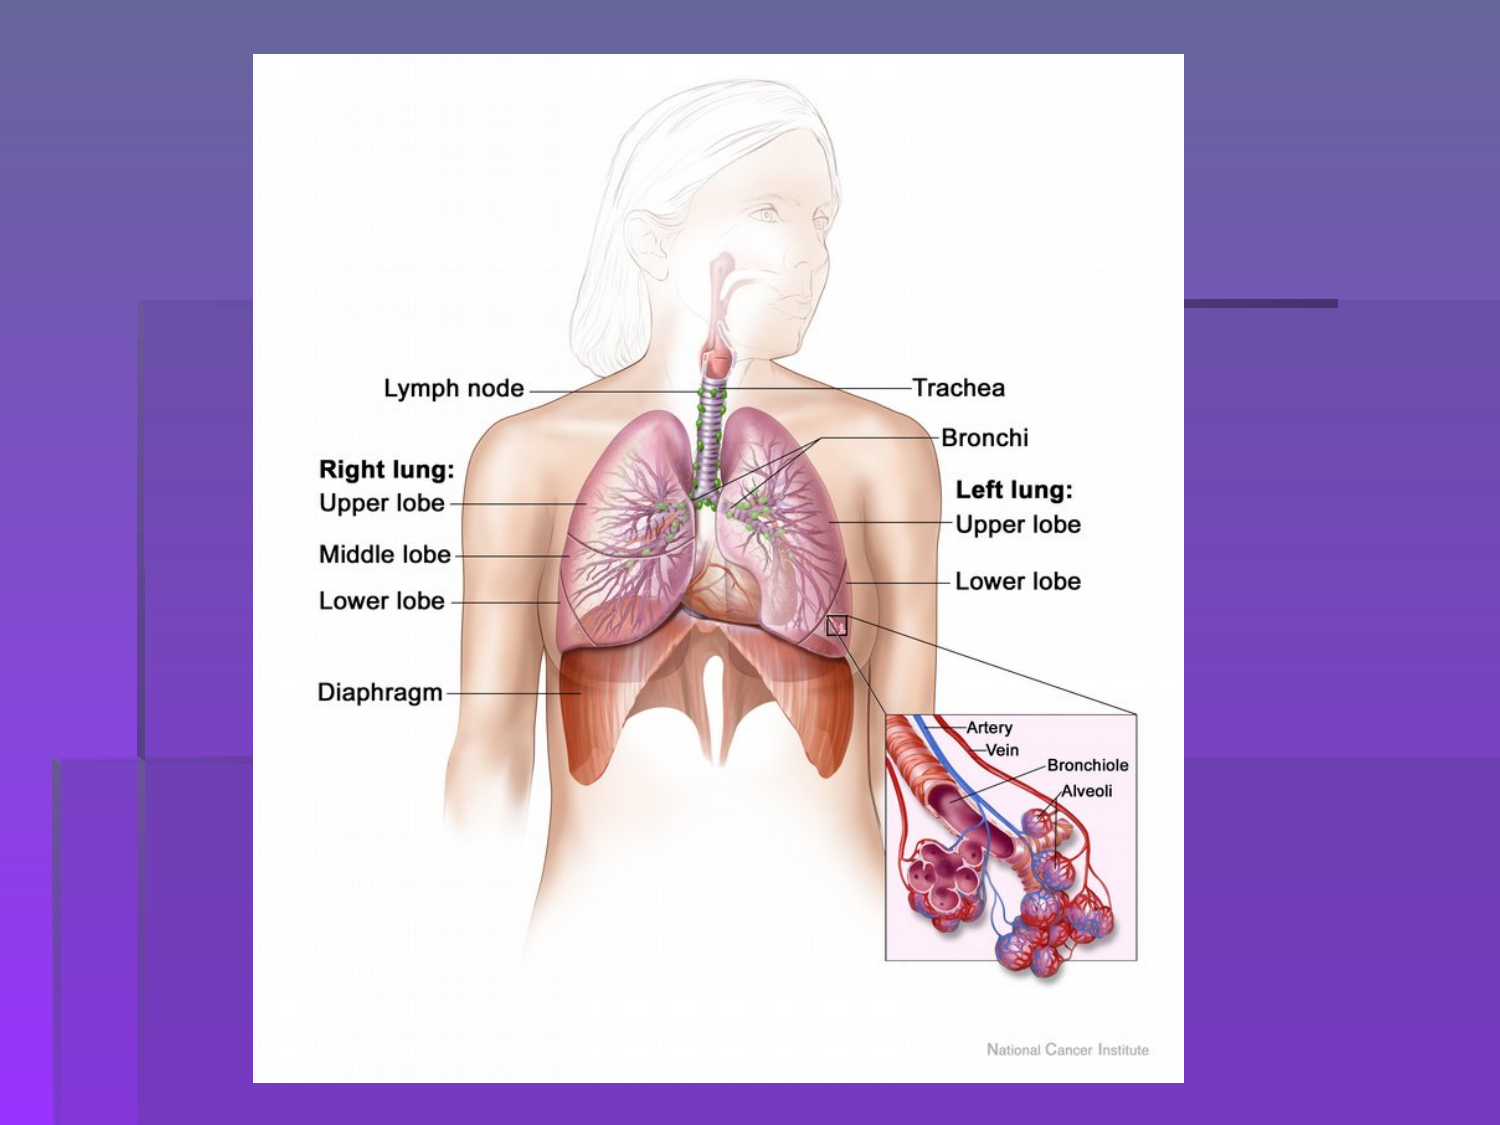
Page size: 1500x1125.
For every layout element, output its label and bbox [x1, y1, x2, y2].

picture [253, 54, 1184, 1083]
